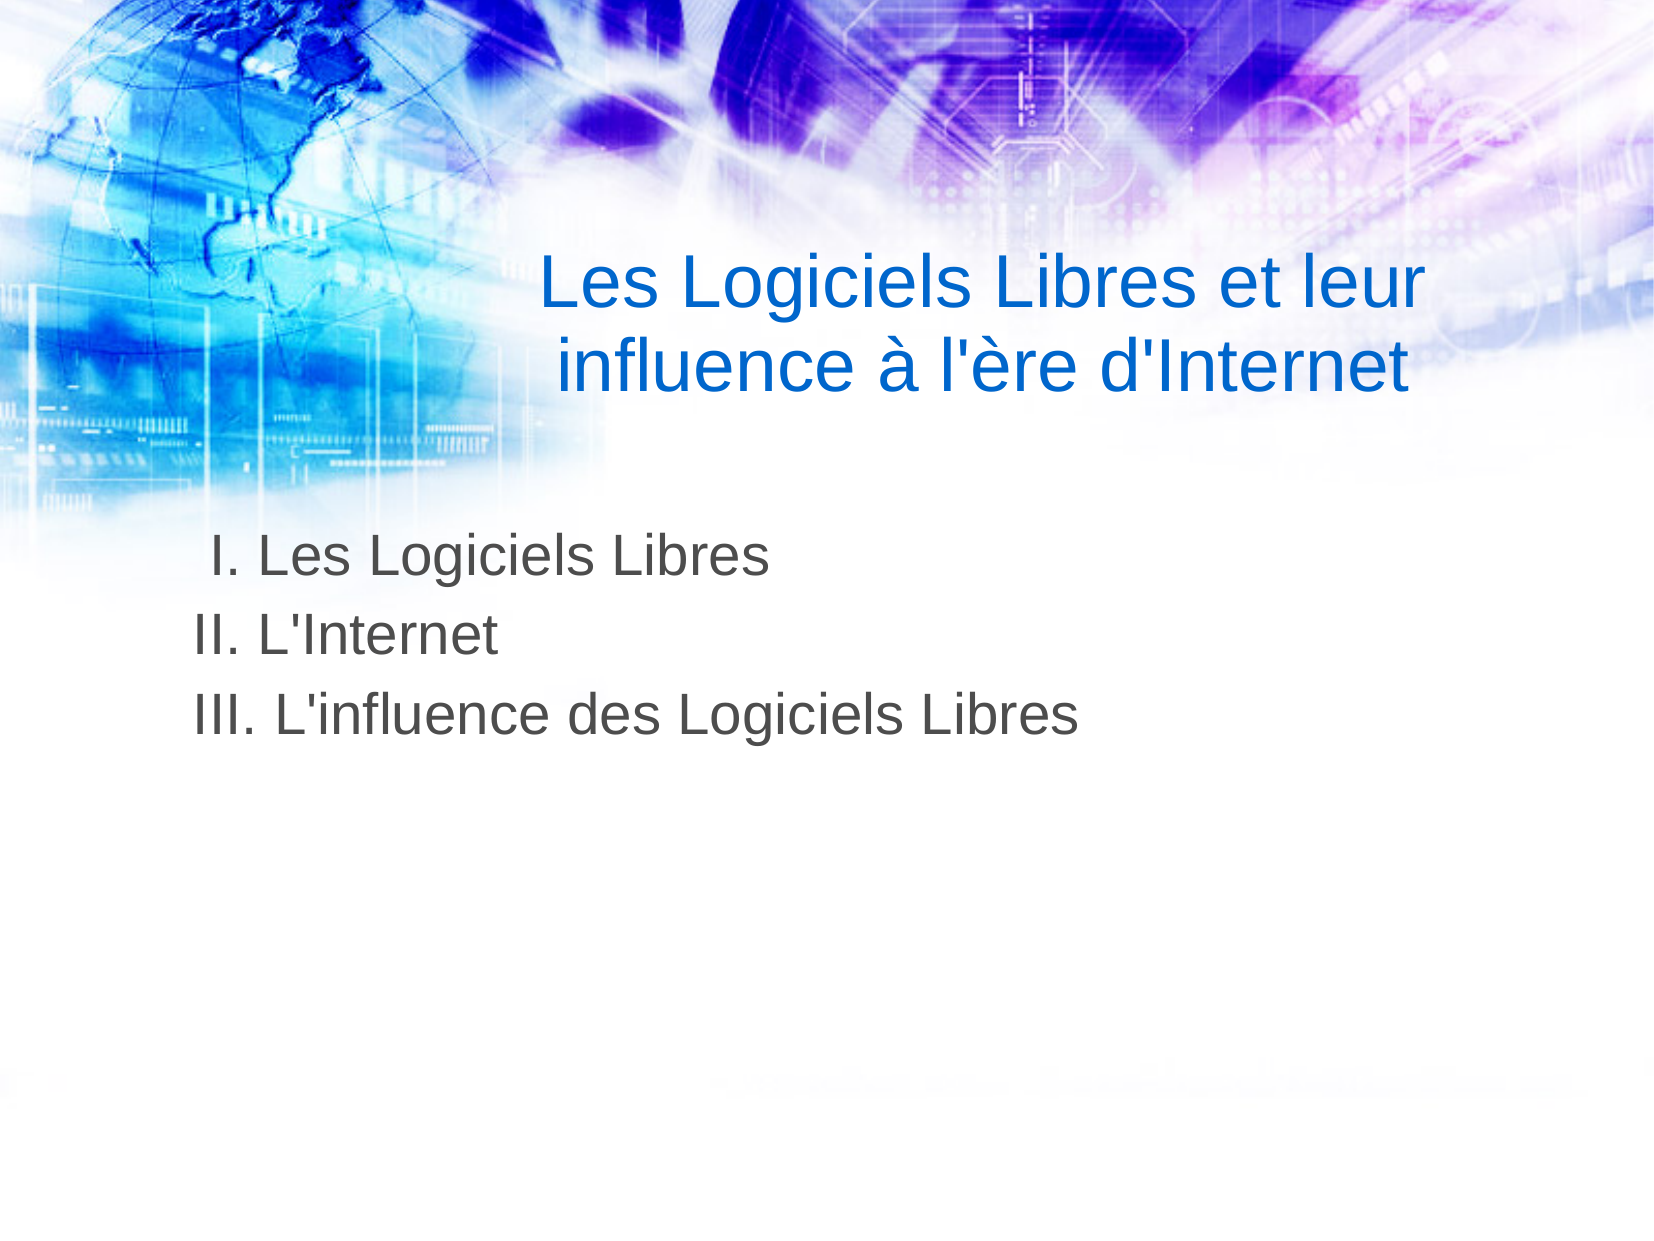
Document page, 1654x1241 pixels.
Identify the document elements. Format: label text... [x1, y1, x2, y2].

picture [0, 0, 1654, 1241]
title Les Logiciels Libres et leur influence à l'ère d'Internet [390, 154, 1576, 494]
list I. Les Logiciels Libres II. L'Internet III. L'influence des Logiciels Libres [192, 442, 1447, 1118]
